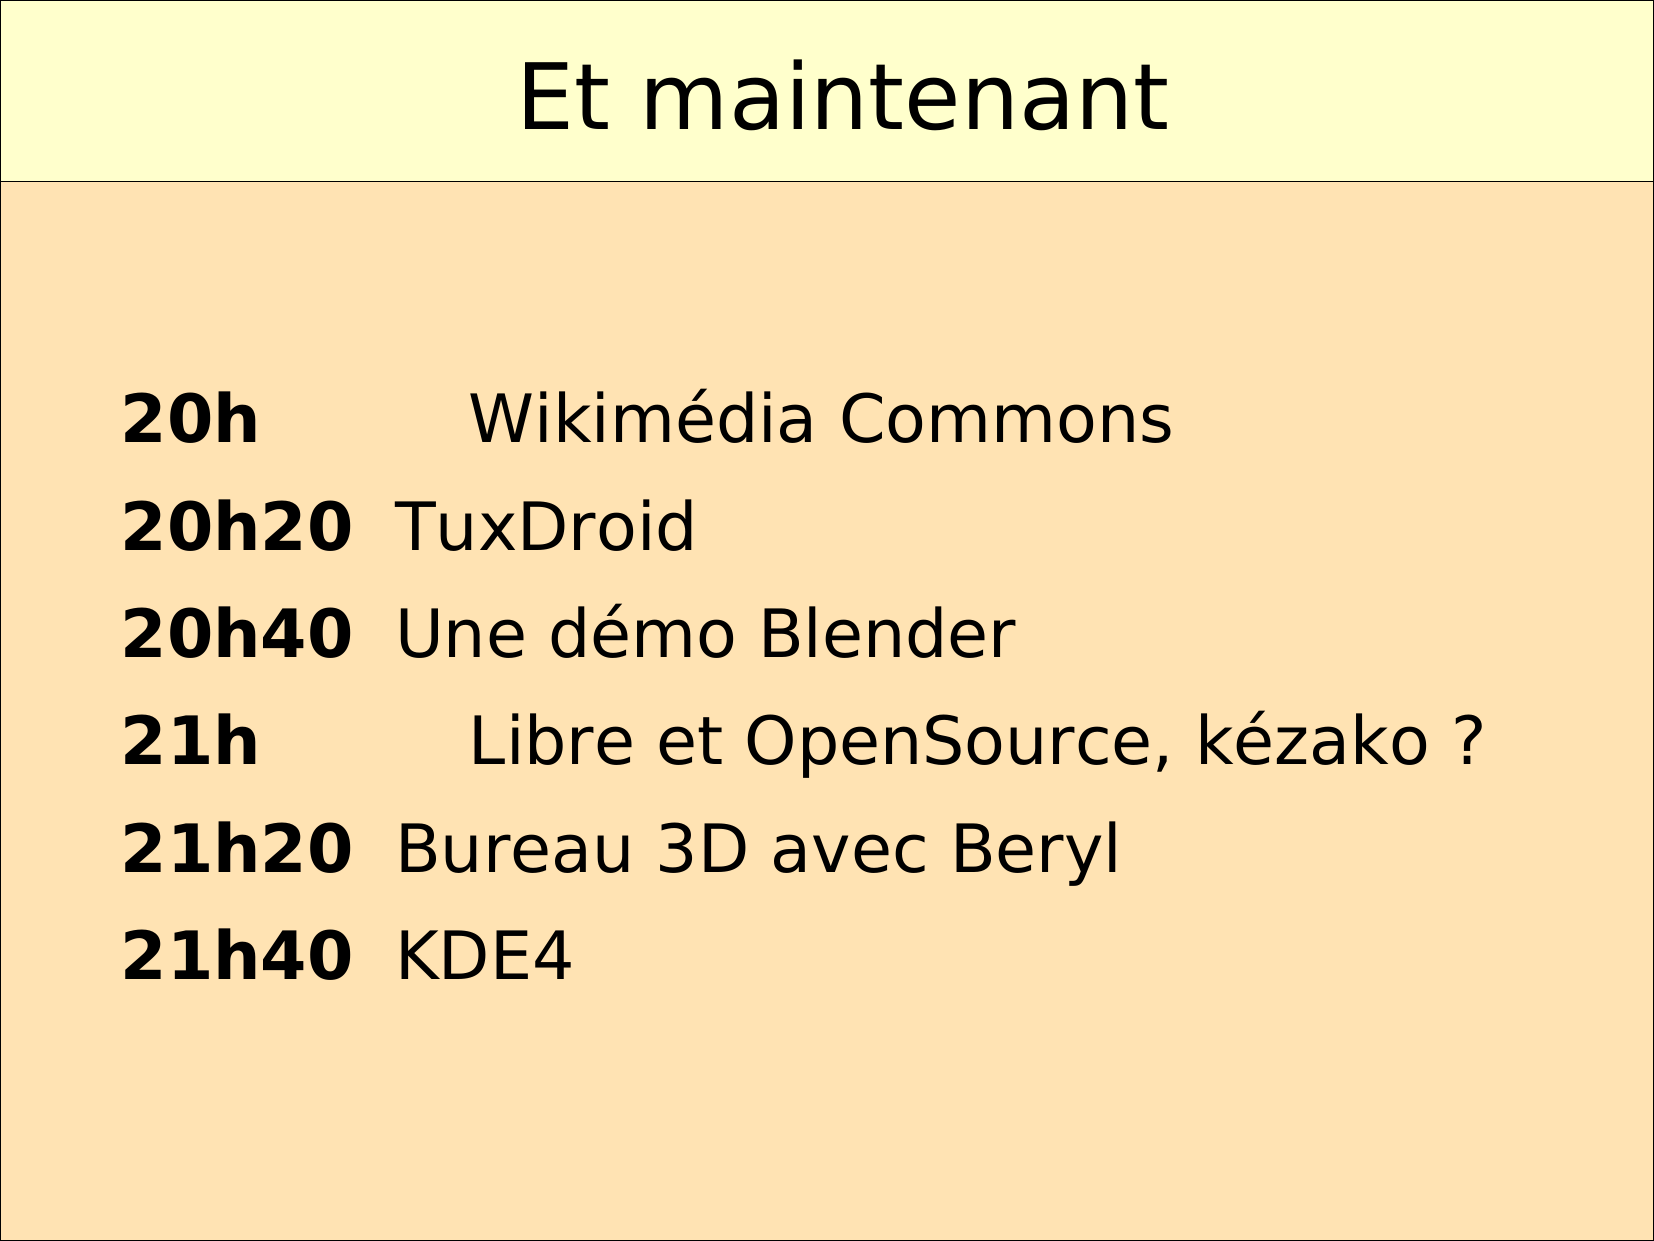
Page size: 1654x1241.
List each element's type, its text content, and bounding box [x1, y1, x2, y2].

title Et maintenant [135, 43, 1552, 151]
list 20h Wikimédia Commons 20h20 TuxDroid 20h40 Une démo Blender 21h Libre et OpenSource, kézako ? 21h20 Bureau 3D avec Beryl 21h40 KDE4 [102, 380, 1555, 1009]
